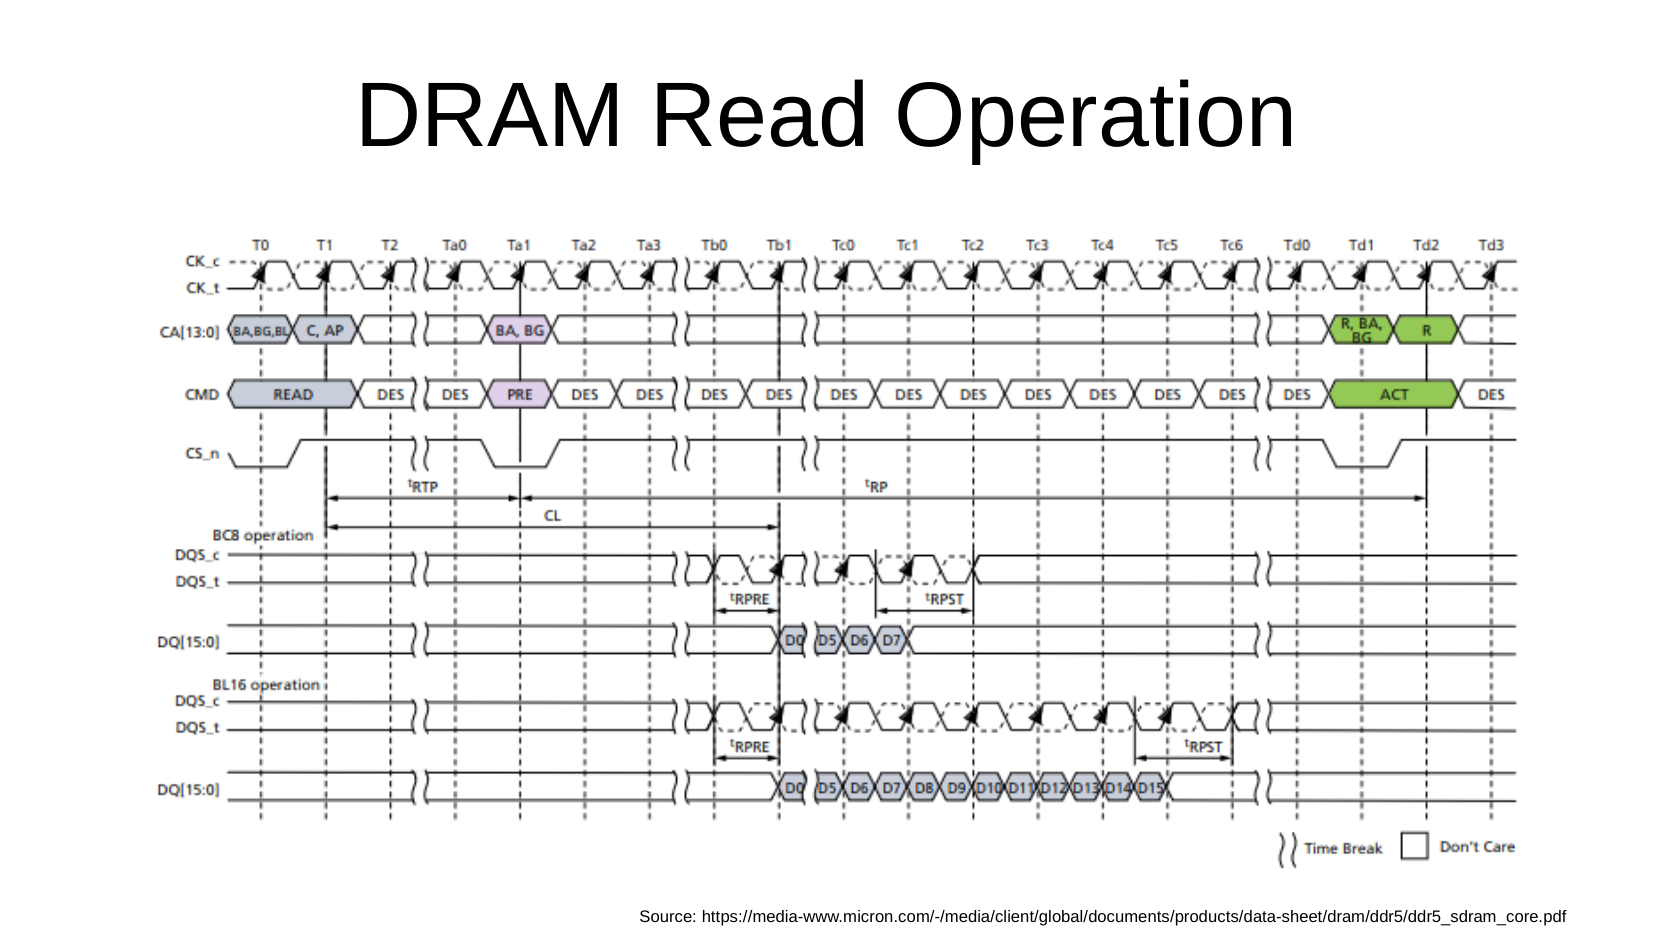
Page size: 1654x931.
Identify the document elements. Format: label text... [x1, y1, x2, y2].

title DRAM Read Operation [82, 37, 1571, 193]
text_box Source: https://media-www.micron.com/-/media/client/global/documents/products/data-sheet/dram/ddr5/ddr5_sdram_core.pdf [624, 900, 1583, 931]
picture [150, 224, 1538, 879]
